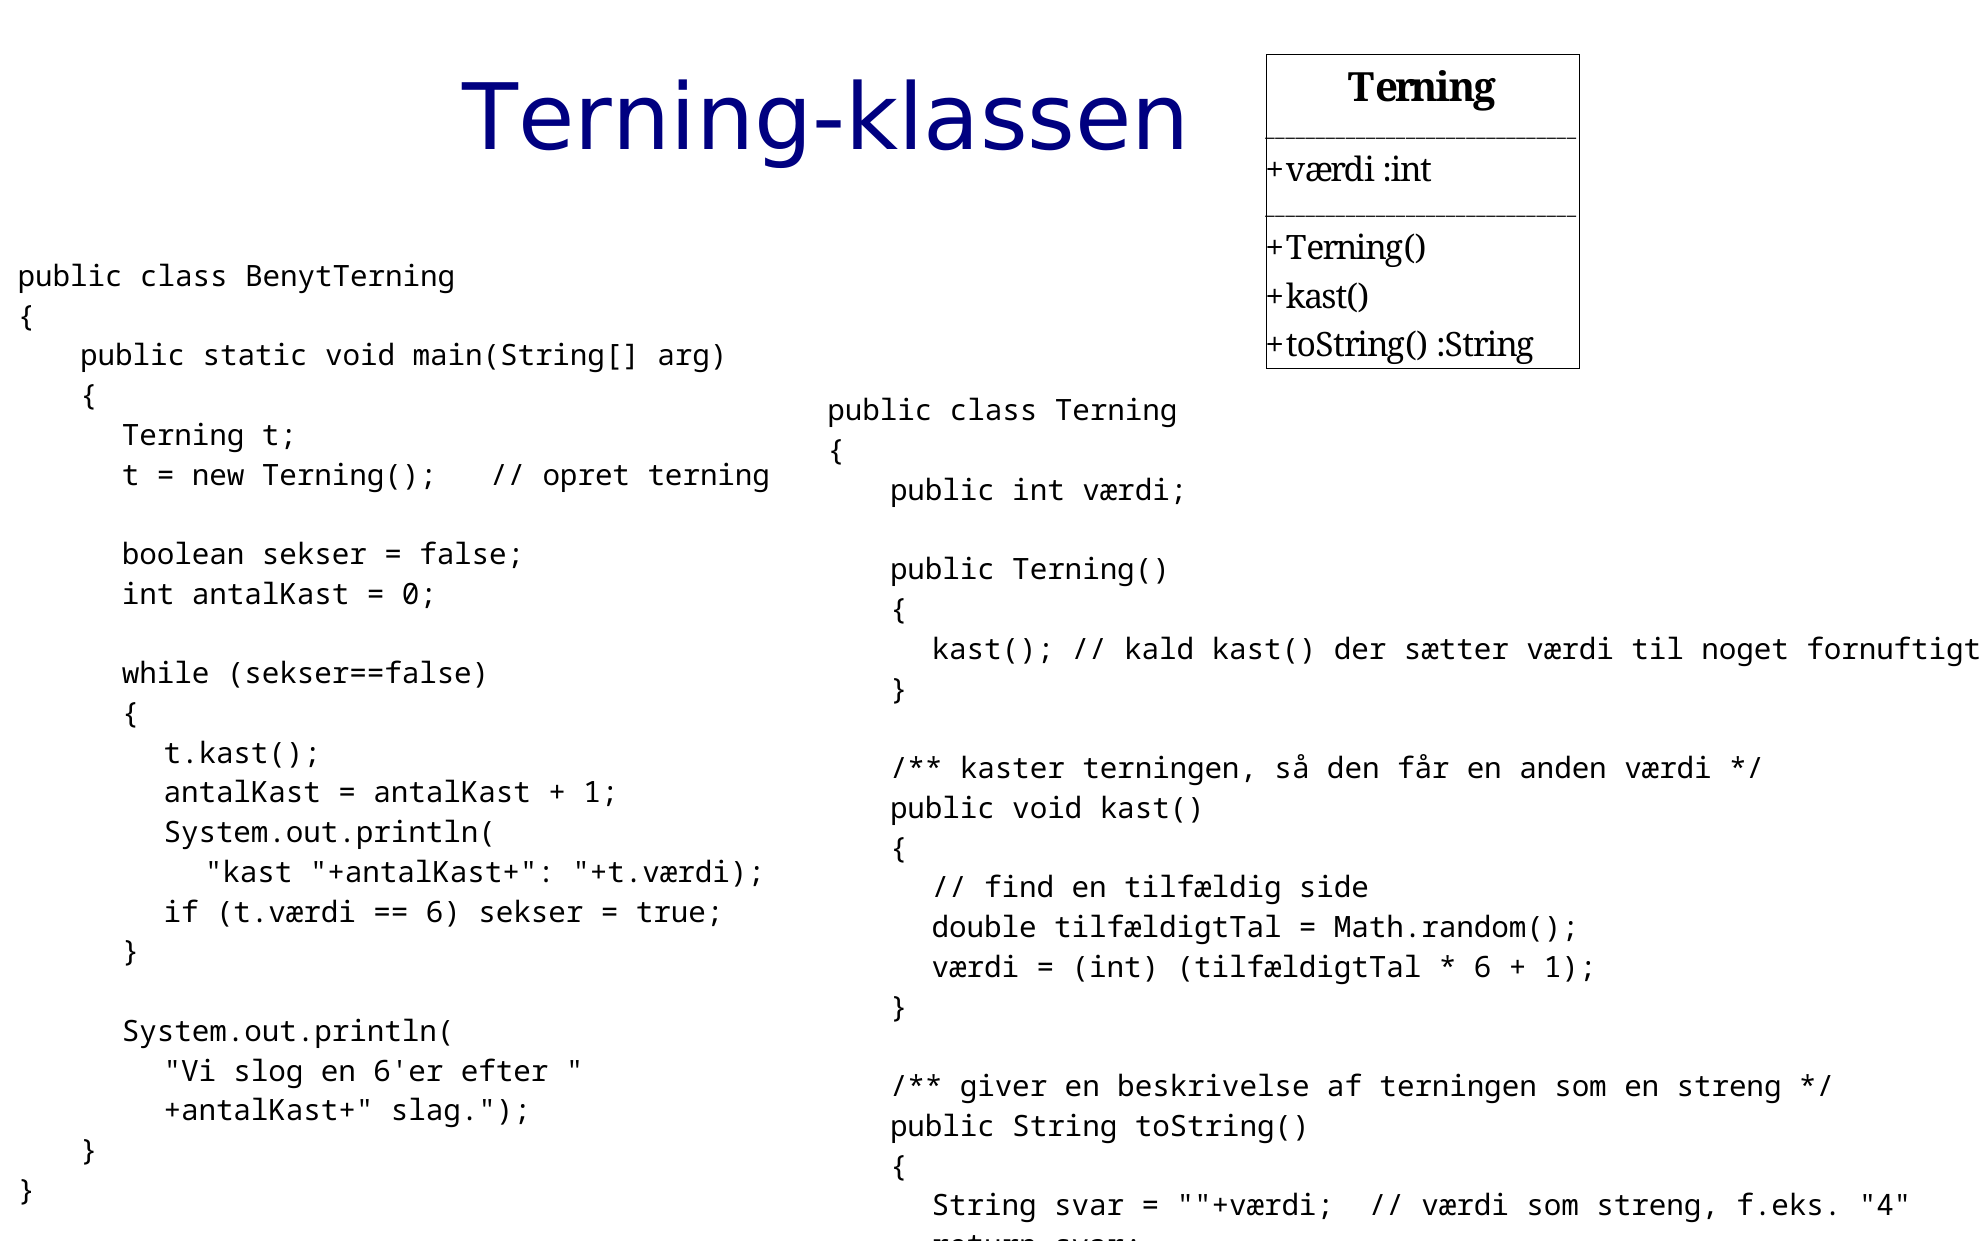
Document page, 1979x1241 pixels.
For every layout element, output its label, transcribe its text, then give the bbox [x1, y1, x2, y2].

text_box public class BenytTerning { public static void main(String[] arg) { Terning t; t = new Terning(); // opret terning boolean sekser = false; int antalKast = 0; while (sekser==false) { t.kast(); antalKast = antalKast + 1; System.out.println( "kast "+antalKast+": "+t.værdi); if (t.værdi == 6) sekser = true; } System.out.println( "Vi slog en 6'er efter " +antalKast+" slag."); } } kast 1: 4 kast 2: 2 kast 3: 6 Vi slog en 6'er efter 3 slag. [11, 249, 777, 1205]
chart [1254, 47, 1610, 376]
text_box public class Terning { public int værdi; public Terning() { kast(); // kald kast() der sætter værdi til noget fornuftigt } /** kaster terningen, så den får en anden værdi */ public void kast() { // find en tilfældig side double tilfældigtTal = Math.random(); værdi = (int) (tilfældigtTal * 6 + 1); } /** giver en beskrivelse af terningen som en streng */ public String toString() { String svar = ""+værdi; // værdi som streng, f.eks. "4" return svar; } } [821, 383, 1979, 1177]
title Terning-klassen [105, 14, 1549, 222]
